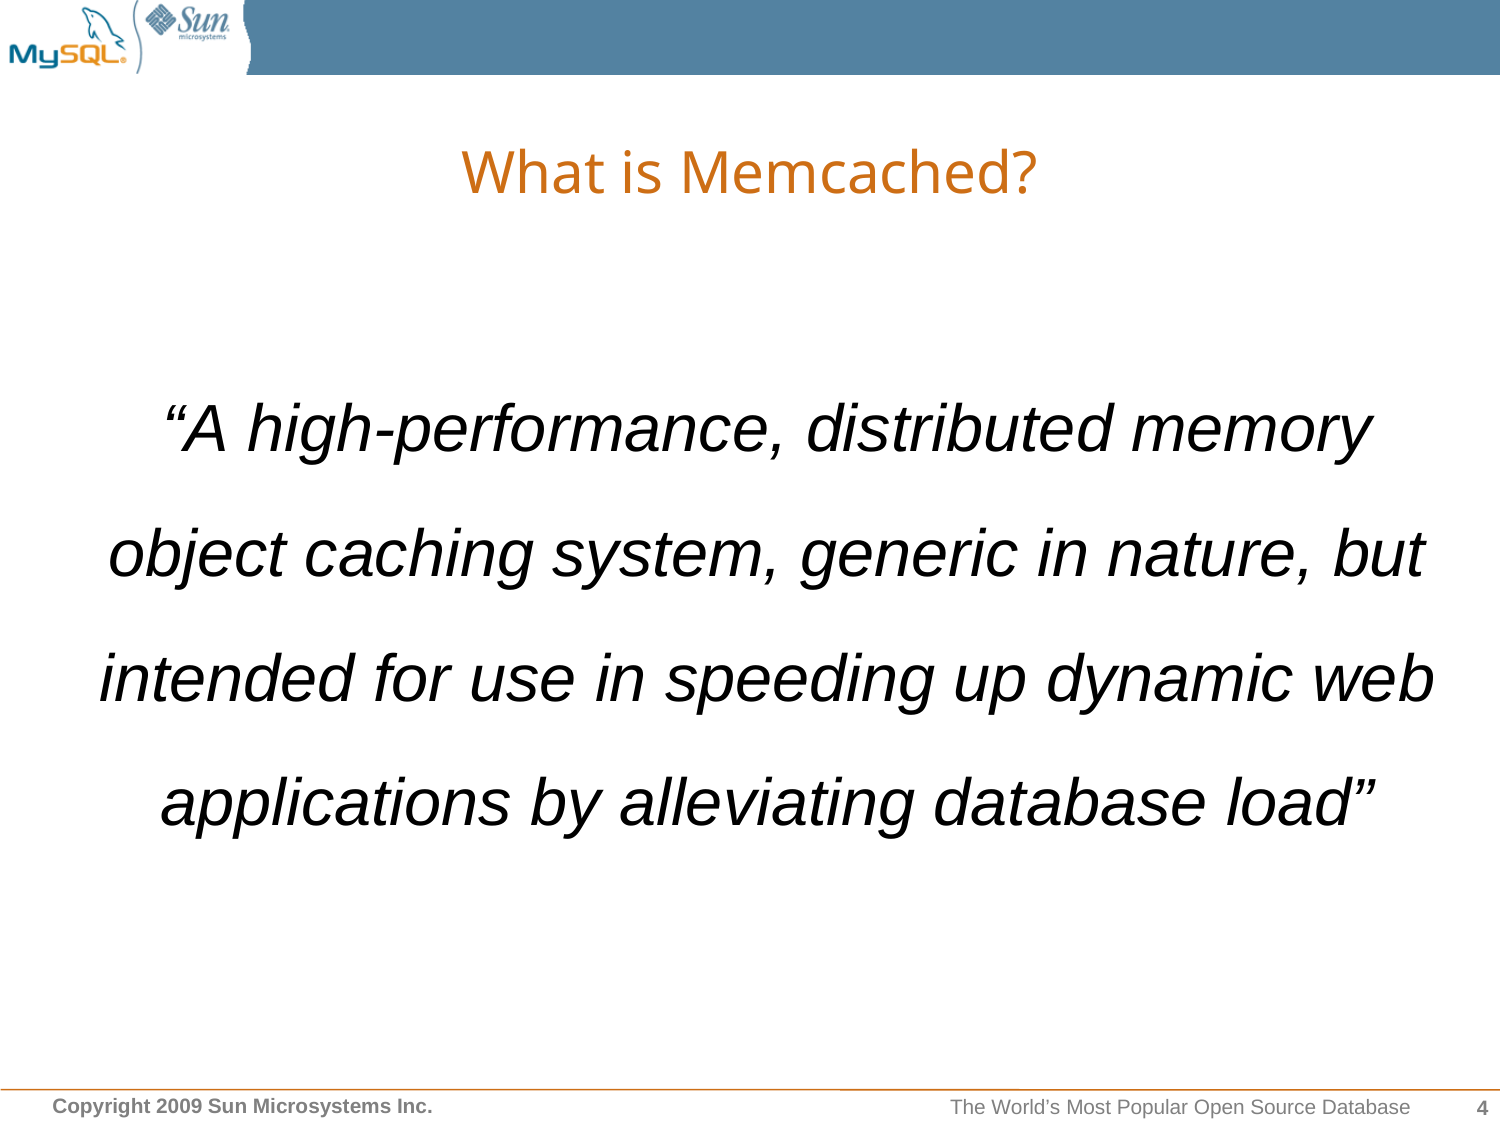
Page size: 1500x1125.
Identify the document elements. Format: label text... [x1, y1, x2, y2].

title What is Memcached? [0, 87, 1500, 225]
picture [0, 0, 1500, 75]
subtitle “A high-performance, distributed memory object caching system, generic in nature, but intended for use in speeding up dynamic web applications by alleviating database load” [59, 206, 1477, 1113]
